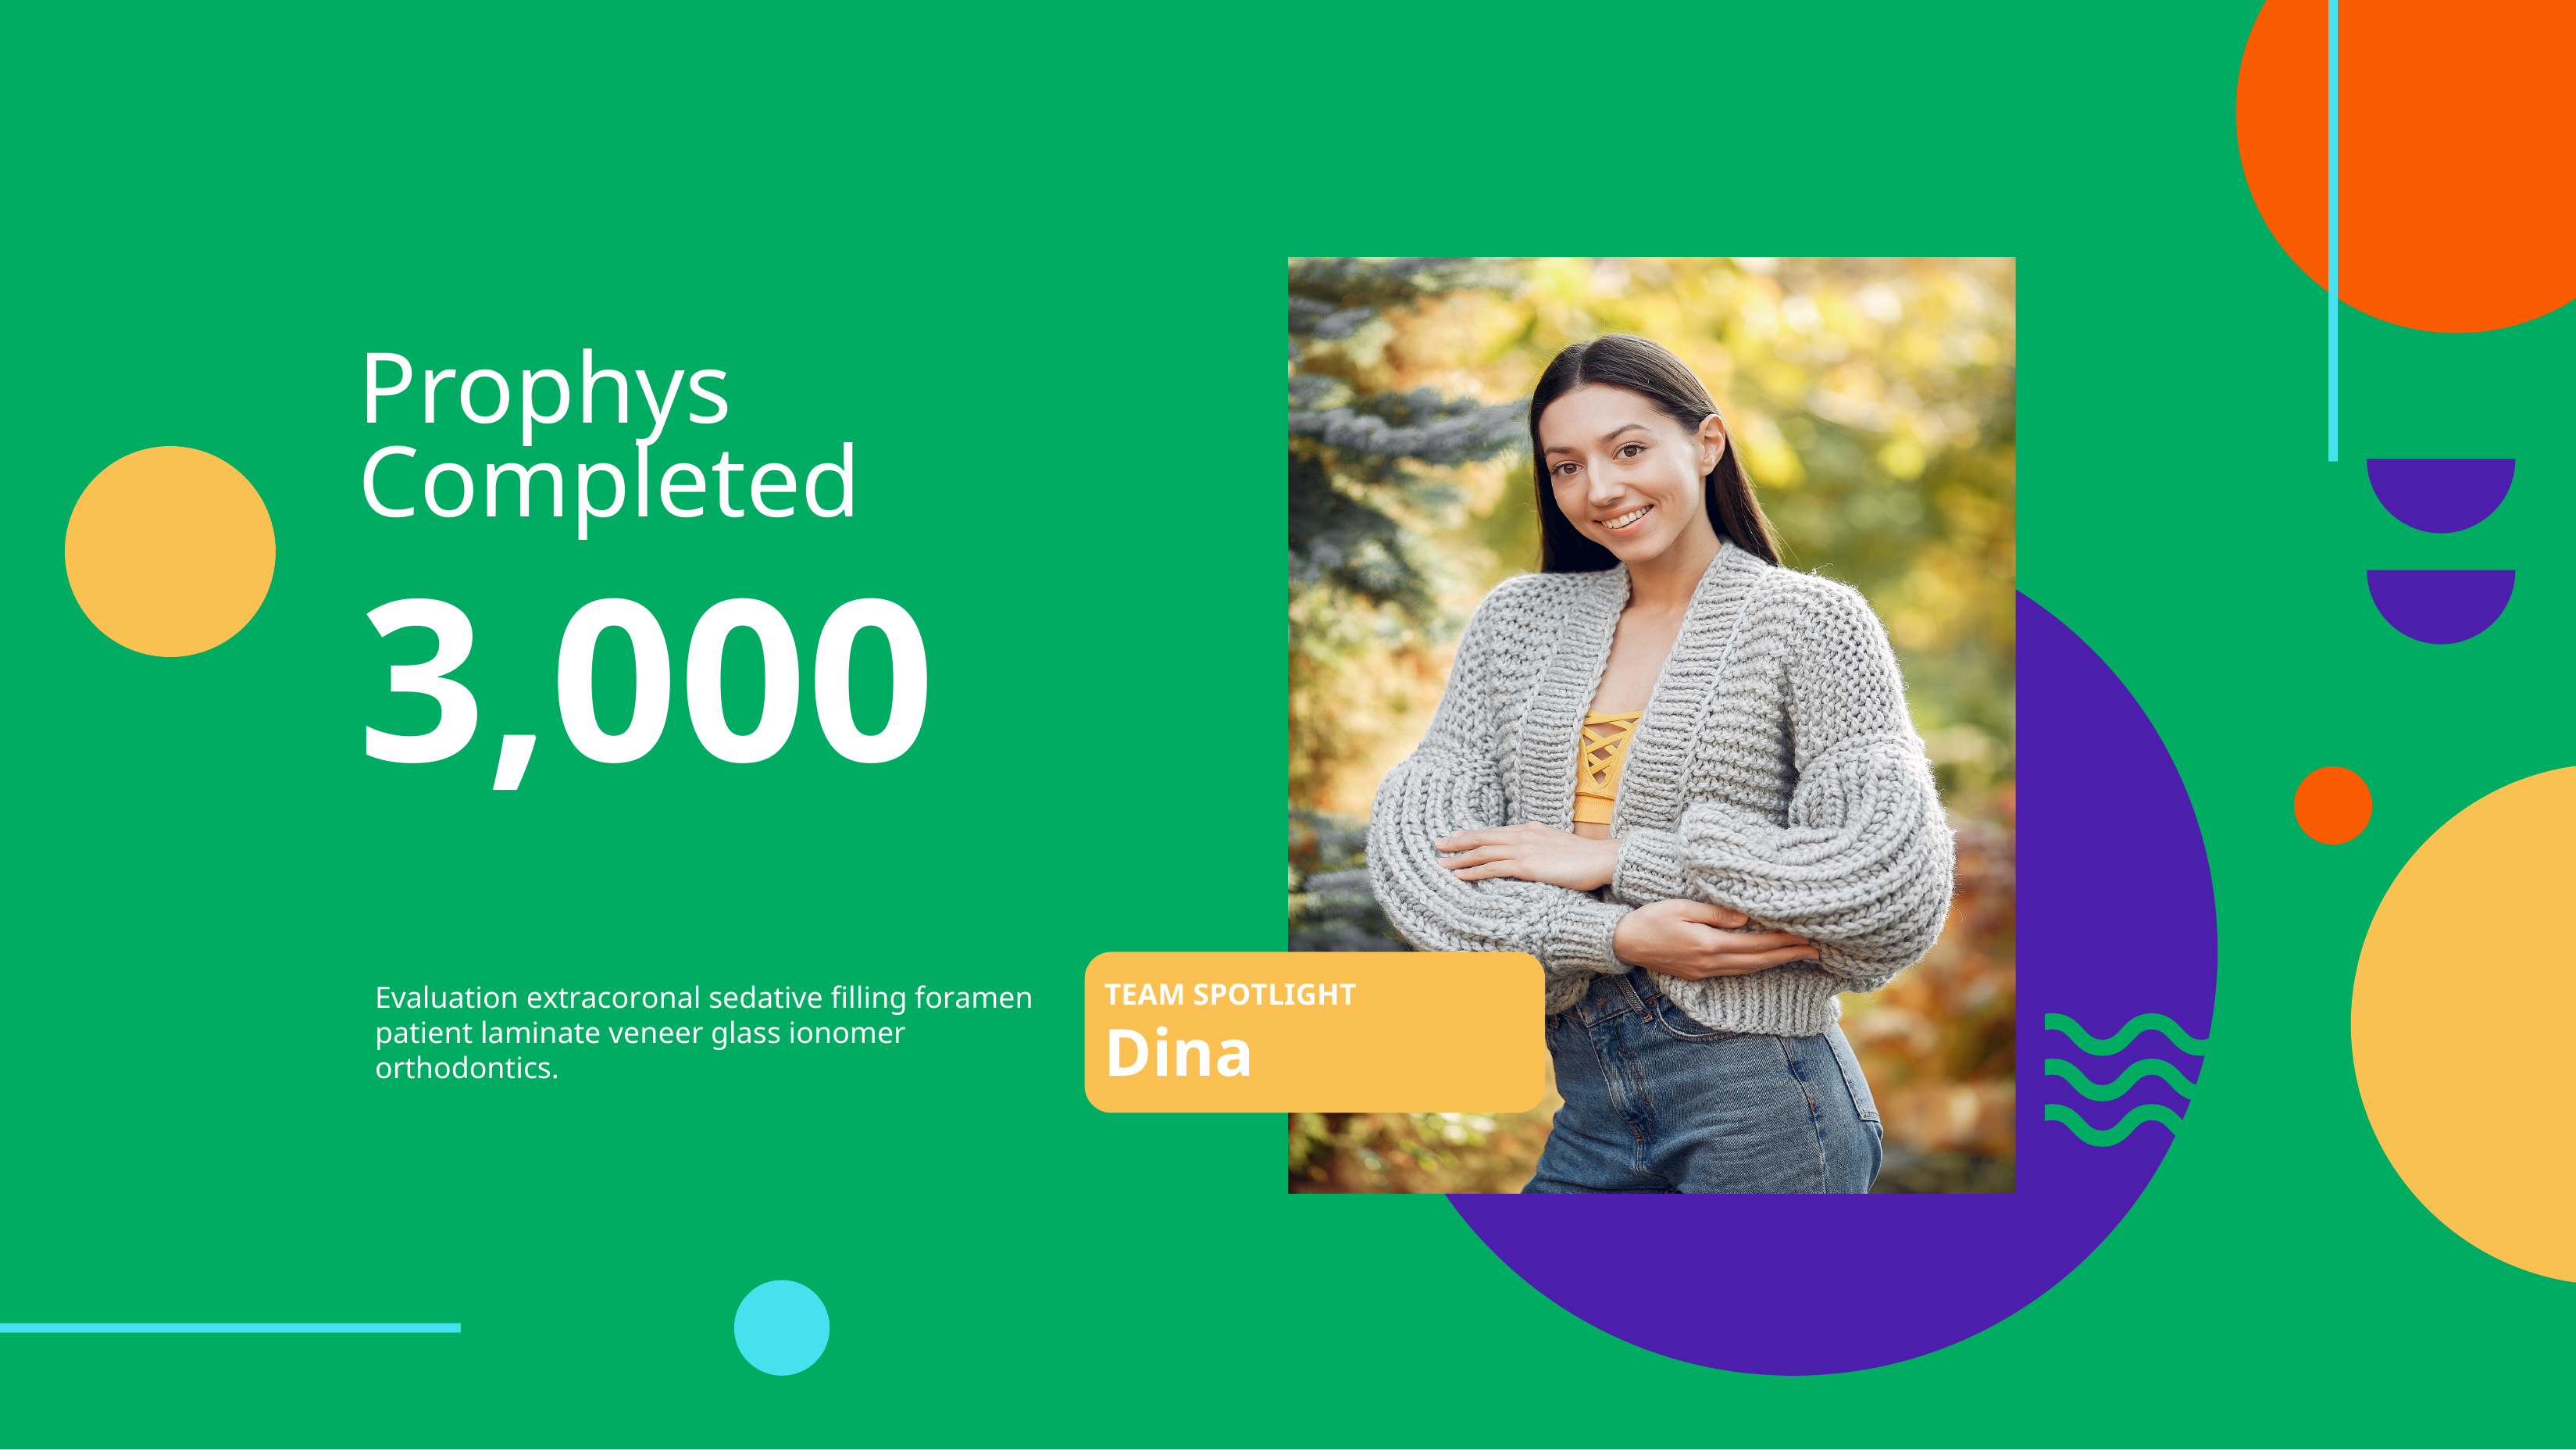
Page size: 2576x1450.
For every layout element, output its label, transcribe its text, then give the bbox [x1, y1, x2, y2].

text_box [0, 0, 2576, 1449]
text_box Prophys Completed [346, 341, 866, 530]
text_box Evaluation extracoronal sedative filling foramen patient laminate veneer glass ionomer orthodontics. [363, 973, 1047, 1092]
picture [1288, 257, 2016, 1194]
text_box 3,000 [346, 530, 1200, 815]
text_box TEAM SPOTLIGHT Dina [1084, 952, 1546, 1113]
